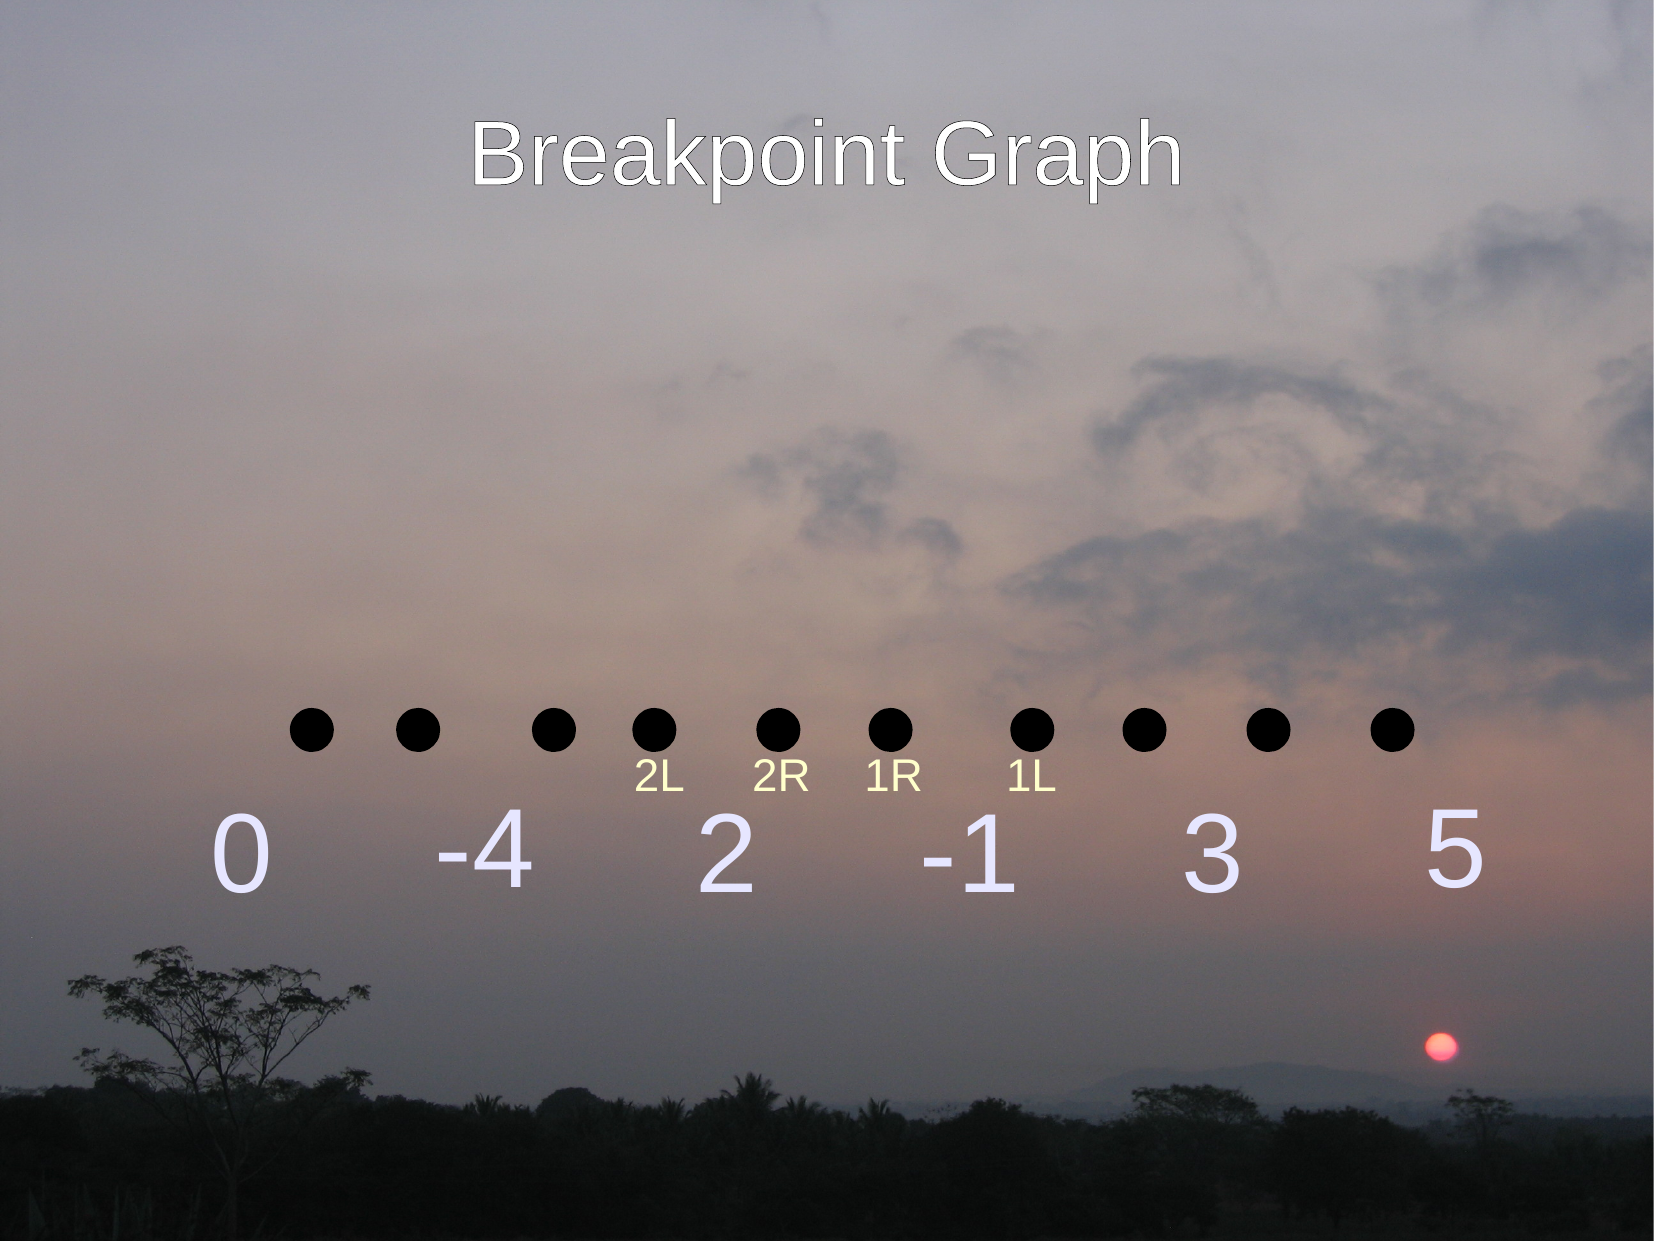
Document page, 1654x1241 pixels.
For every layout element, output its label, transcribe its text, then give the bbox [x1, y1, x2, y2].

title Breakpoint Graph [82, 49, 1571, 257]
text_box [531, 707, 576, 752]
text_box [1370, 707, 1415, 752]
text_box [632, 707, 677, 742]
text_box [289, 707, 334, 752]
table_header 5 [1334, 778, 1577, 929]
table_header 2 [606, 778, 848, 929]
text_box 1R [849, 742, 938, 837]
text_box [1010, 707, 1055, 742]
text_box [1122, 707, 1167, 752]
text_box 2R [737, 742, 826, 836]
table_header 0 [121, 778, 363, 929]
text_box [868, 707, 913, 742]
text_box [756, 707, 801, 742]
picture [0, 0, 1654, 1241]
text_box 2L [619, 742, 700, 836]
table_header 3 [1091, 778, 1334, 929]
table_header -4 [363, 778, 606, 929]
text_box [396, 707, 441, 752]
text_box [1246, 707, 1291, 752]
text_box 1L [991, 742, 1072, 837]
table_header -1 [848, 778, 1091, 929]
